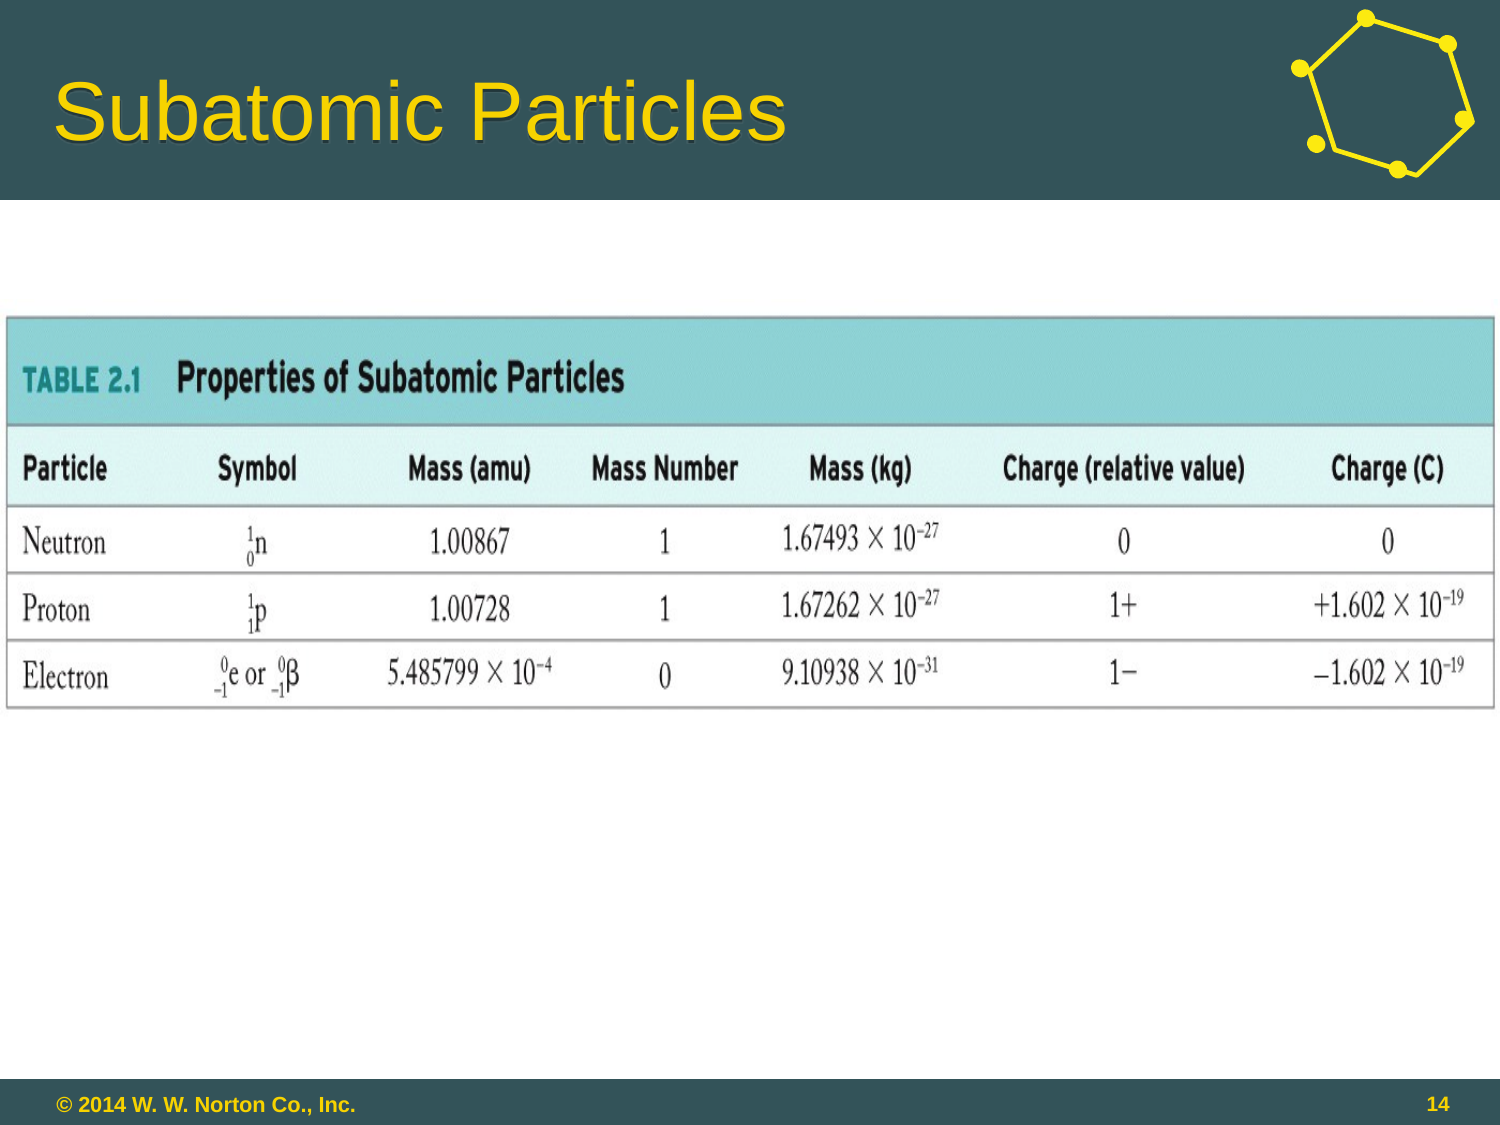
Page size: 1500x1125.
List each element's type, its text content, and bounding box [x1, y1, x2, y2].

title Subatomic Particles [37, 19, 1118, 195]
picture [0, 299, 1500, 725]
slide_number <number> [1411, 1086, 1468, 1119]
